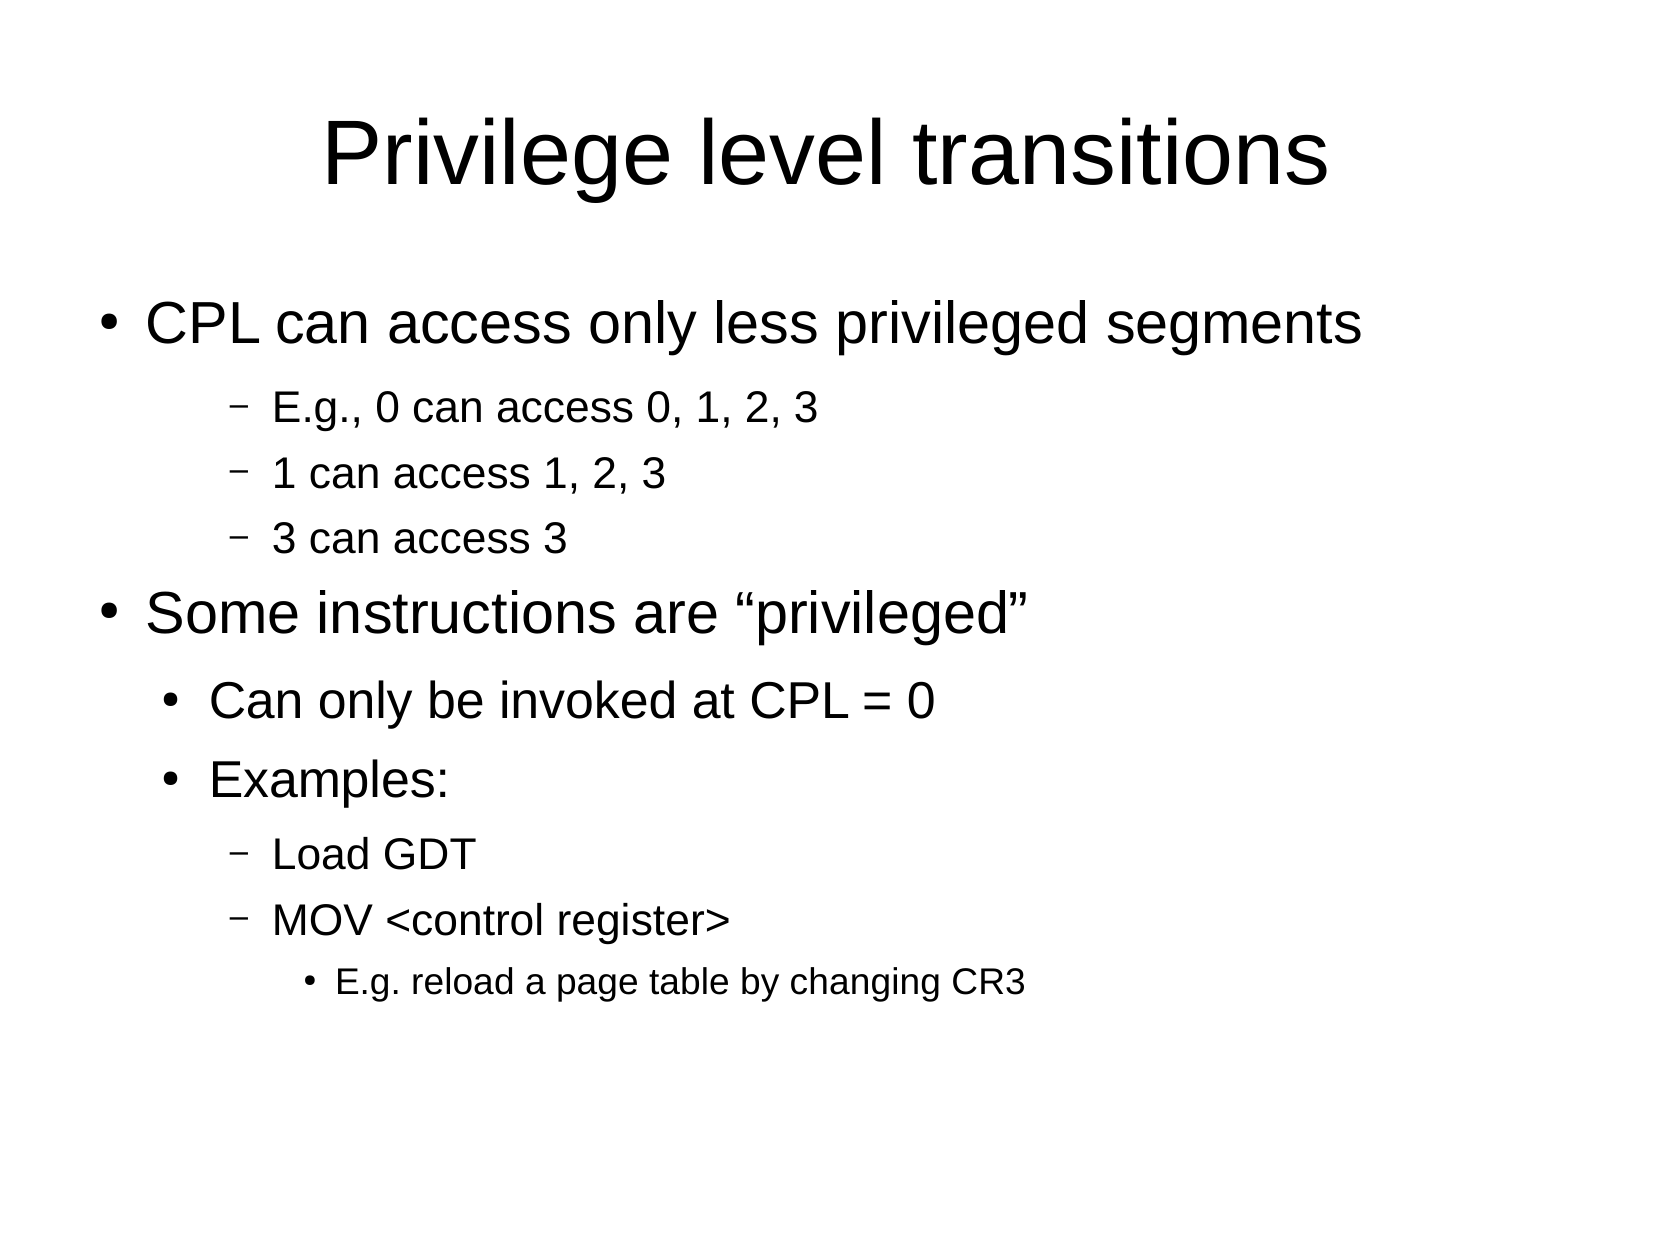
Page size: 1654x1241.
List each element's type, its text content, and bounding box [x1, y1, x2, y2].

title Privilege level transitions [82, 49, 1571, 257]
list CPL can access only less privileged segments E.g., 0 can access 0, 1, 2, 3 1 can access 1, 2, 3 3 can access 3 Some instructions are “privileged” Can only be invoked at CPL = 0 Examples: Load GDT MOV <control register> E.g. reload a page table by changing CR3 [82, 290, 1571, 1010]
